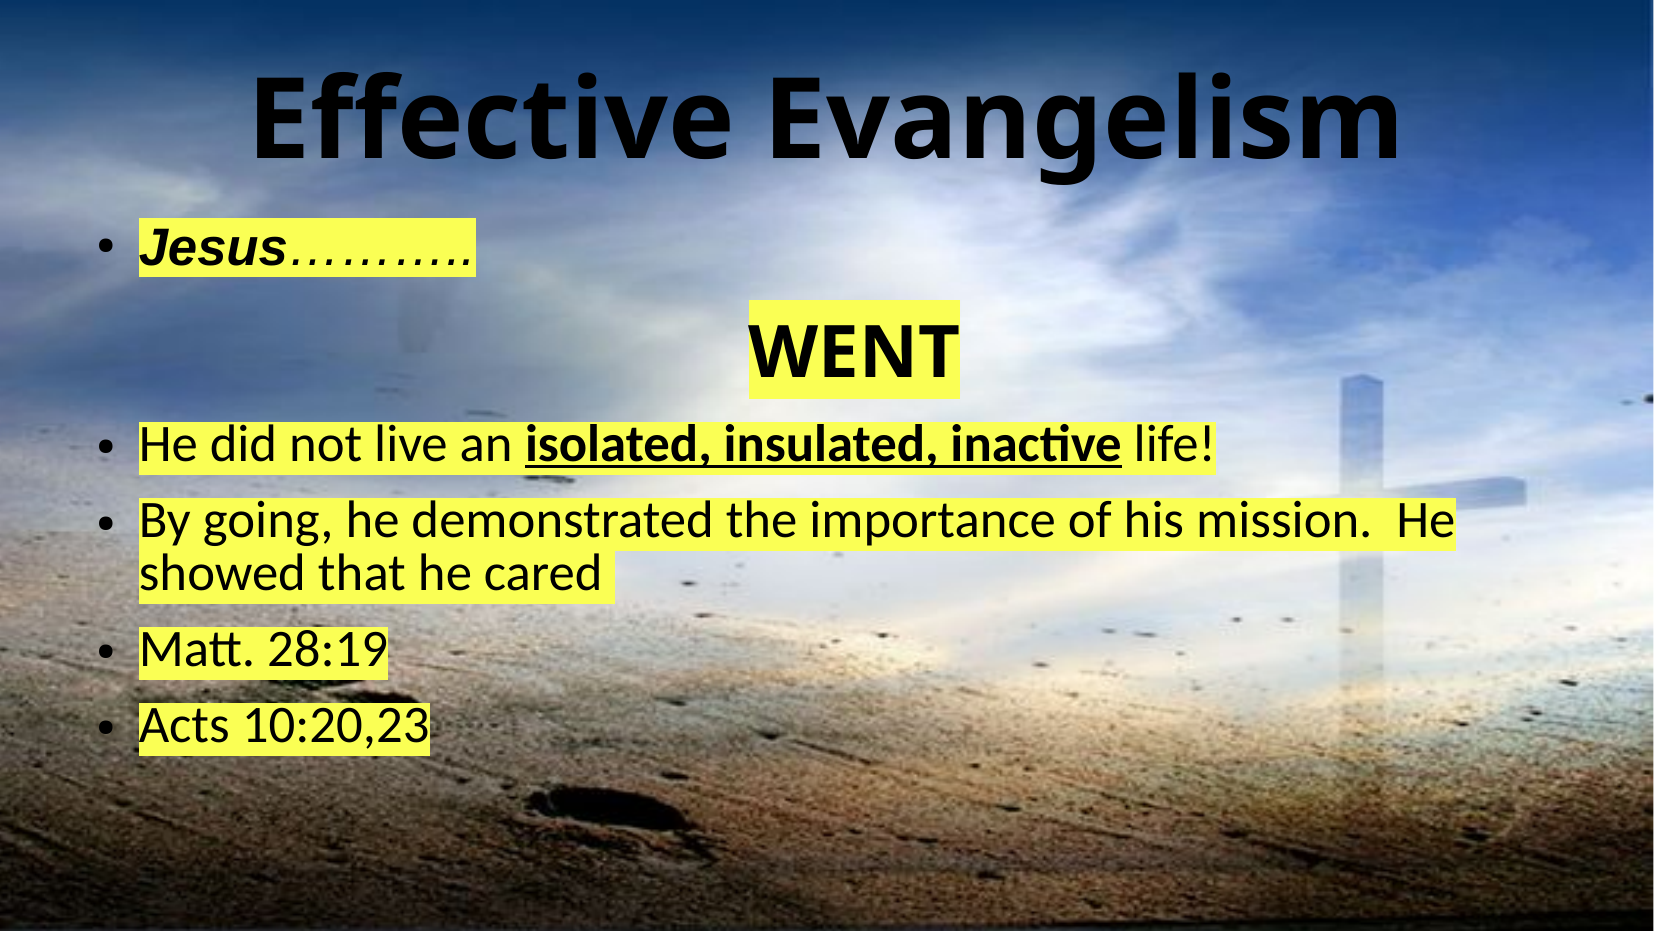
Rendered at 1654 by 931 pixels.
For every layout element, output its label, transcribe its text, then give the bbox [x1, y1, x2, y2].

picture [0, 0, 1654, 931]
list Jesus……….. WENT He did not live an isolated, insulated, inactive life! By going, he demonstrated the importance of his mission. He showed that he cared Matt. 28:19 Acts 10:20,23 [82, 217, 1571, 758]
title Effective Evangelism [82, 37, 1571, 193]
